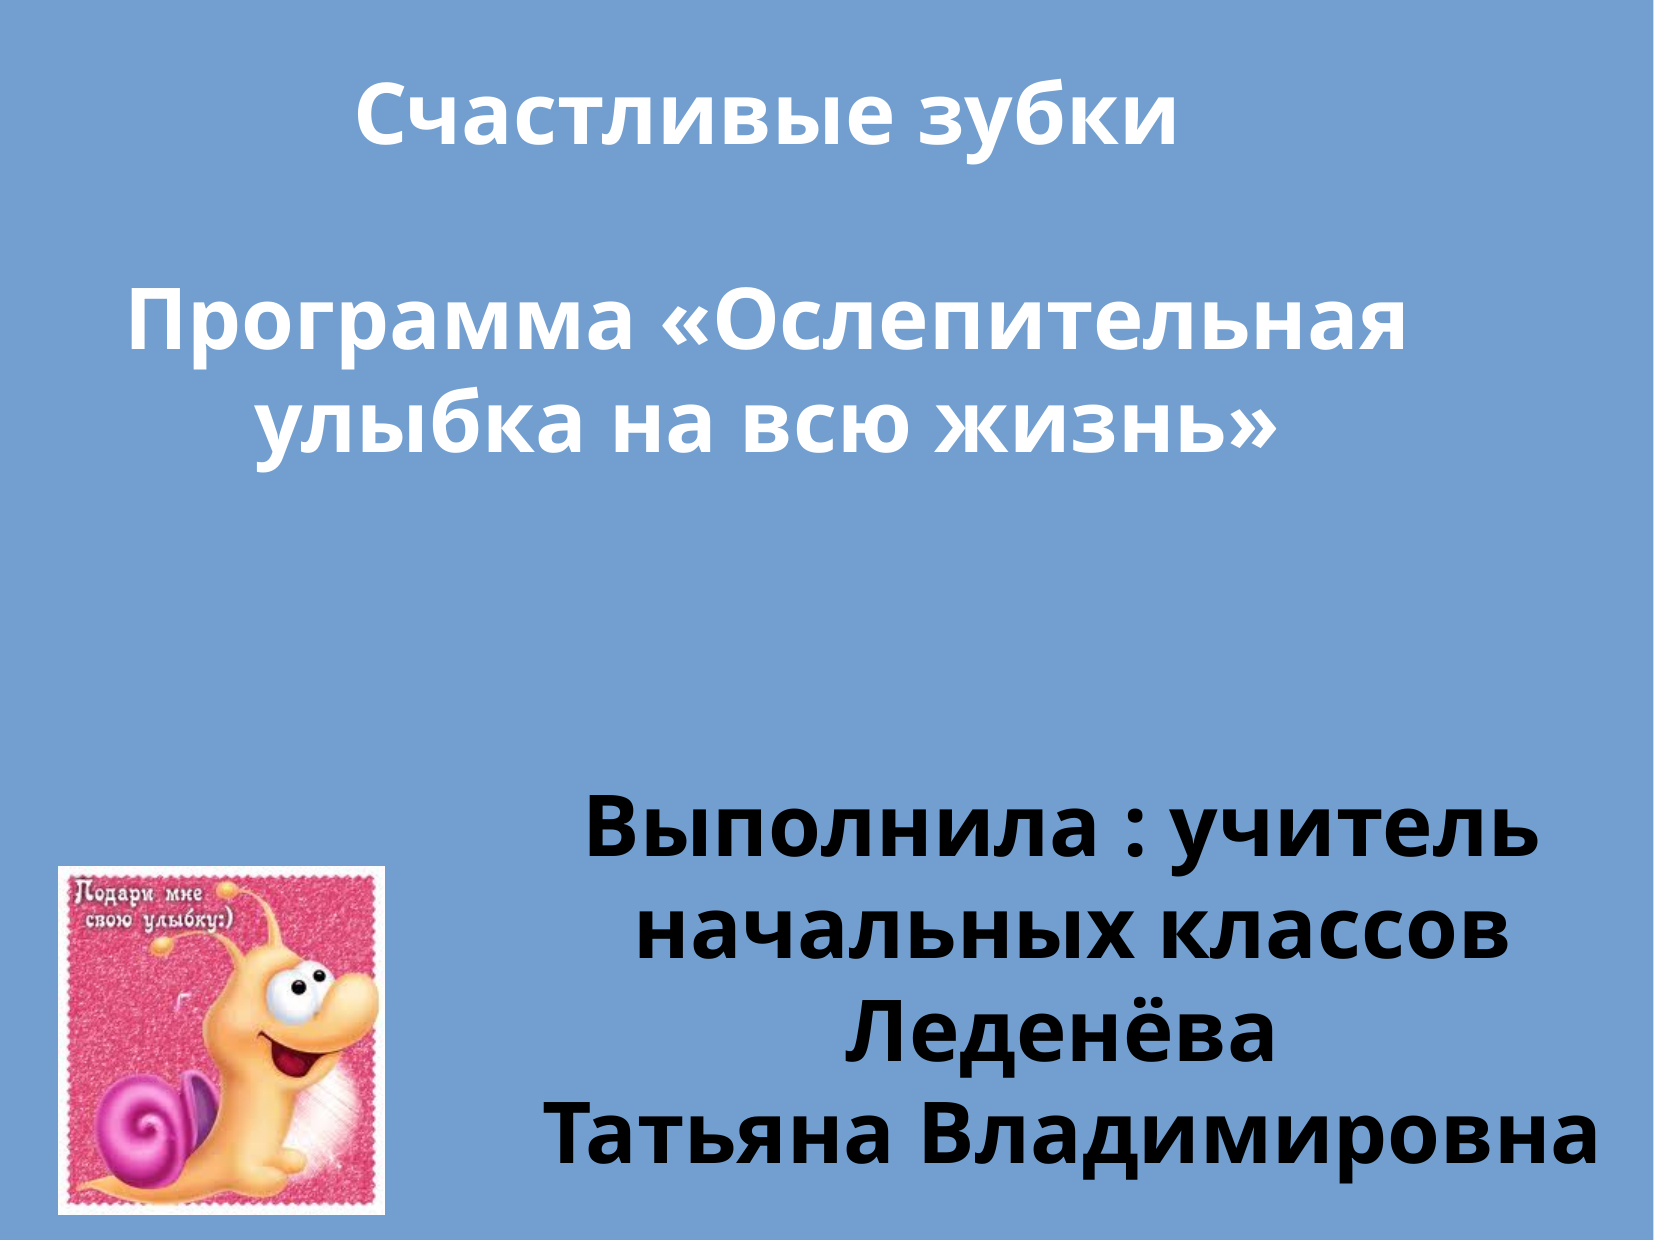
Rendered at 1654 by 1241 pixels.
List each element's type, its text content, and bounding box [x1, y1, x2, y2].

subtitle Выполнила : учитель начальных классов Леденёва Татьяна Владимировна [494, 763, 1653, 1081]
picture [58, 866, 385, 1215]
title Счастливые зубки Программа «Ослепительная улыбка на всю жизнь» [65, 52, 1471, 612]
